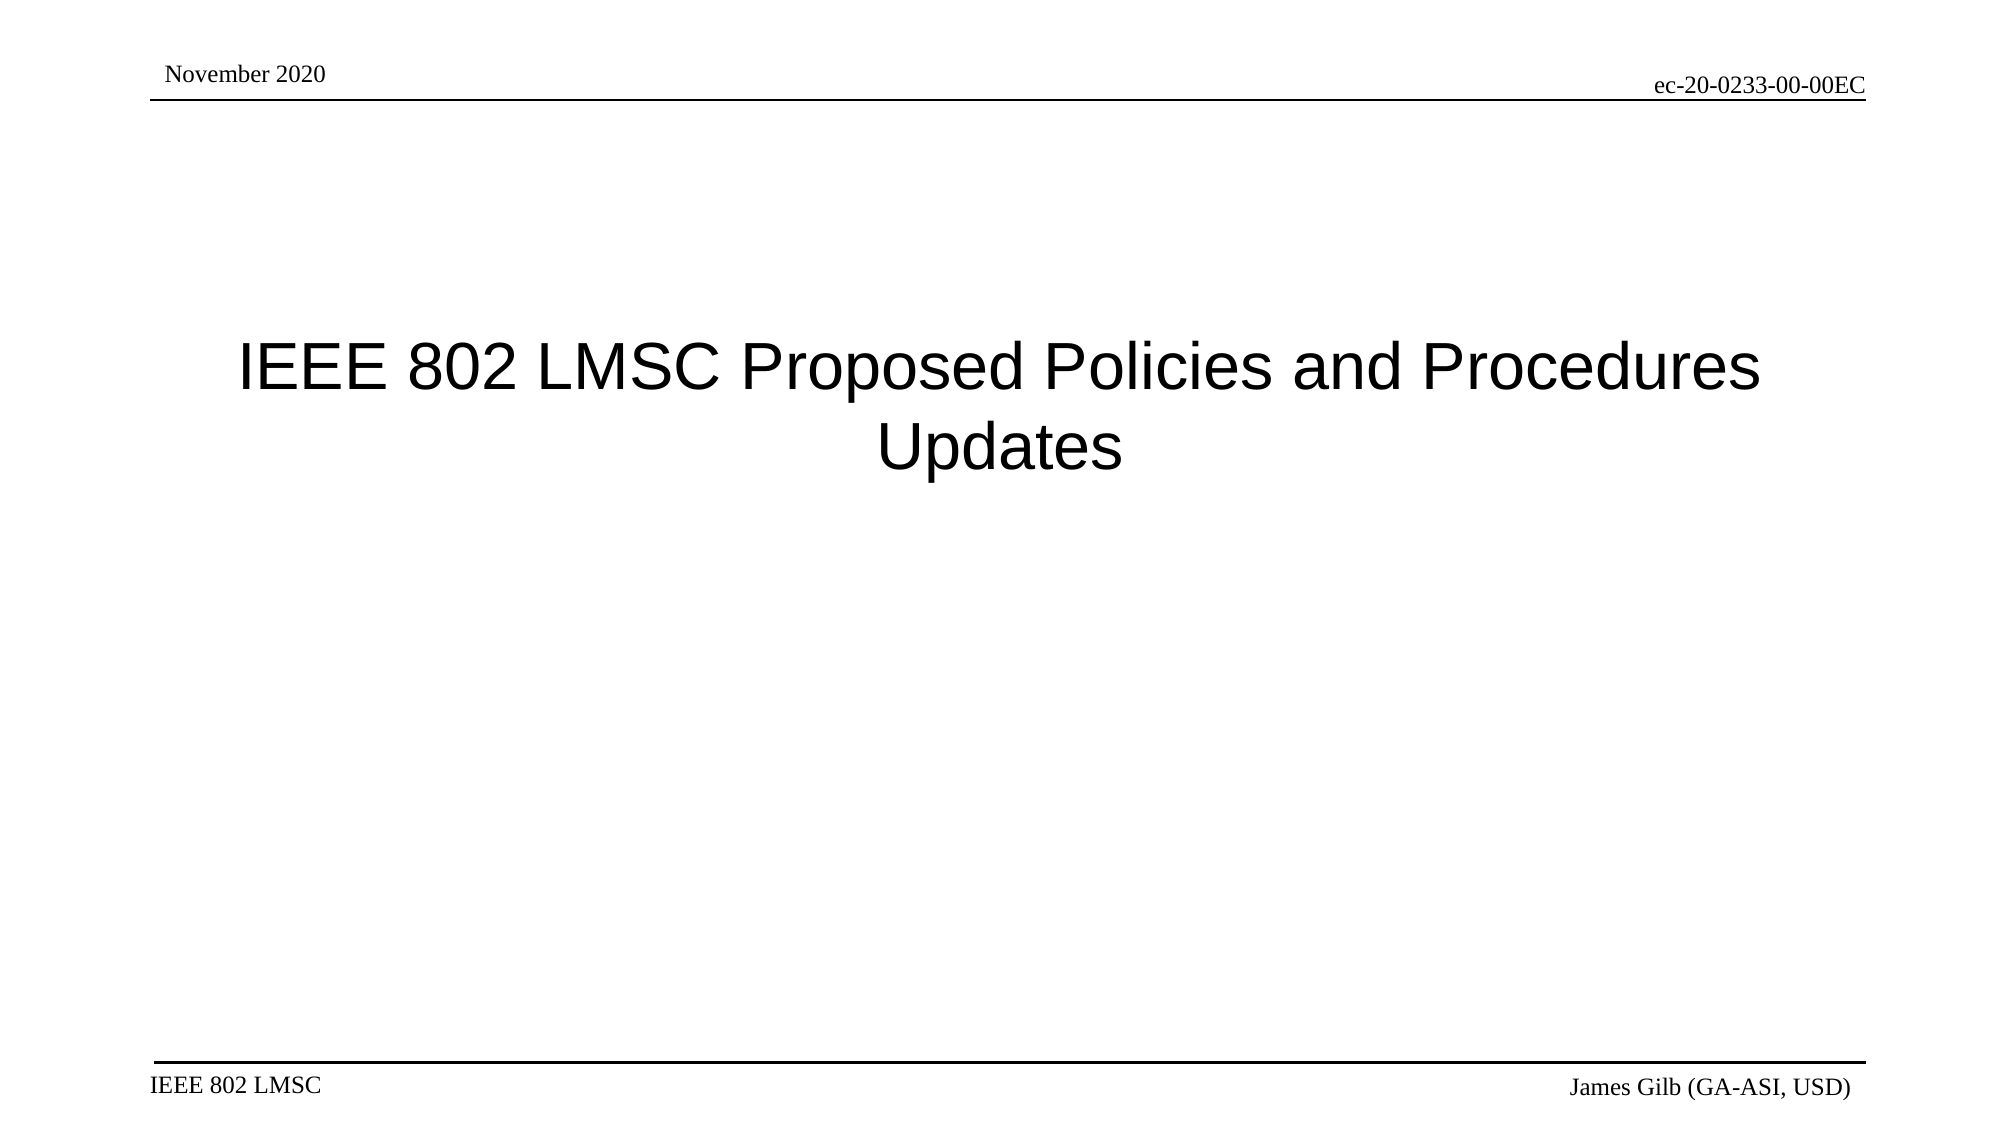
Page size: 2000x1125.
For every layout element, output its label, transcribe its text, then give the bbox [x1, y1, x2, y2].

subtitle IEEE 802 LMSC Proposed Policies and Procedures Updates [125, 112, 1876, 693]
